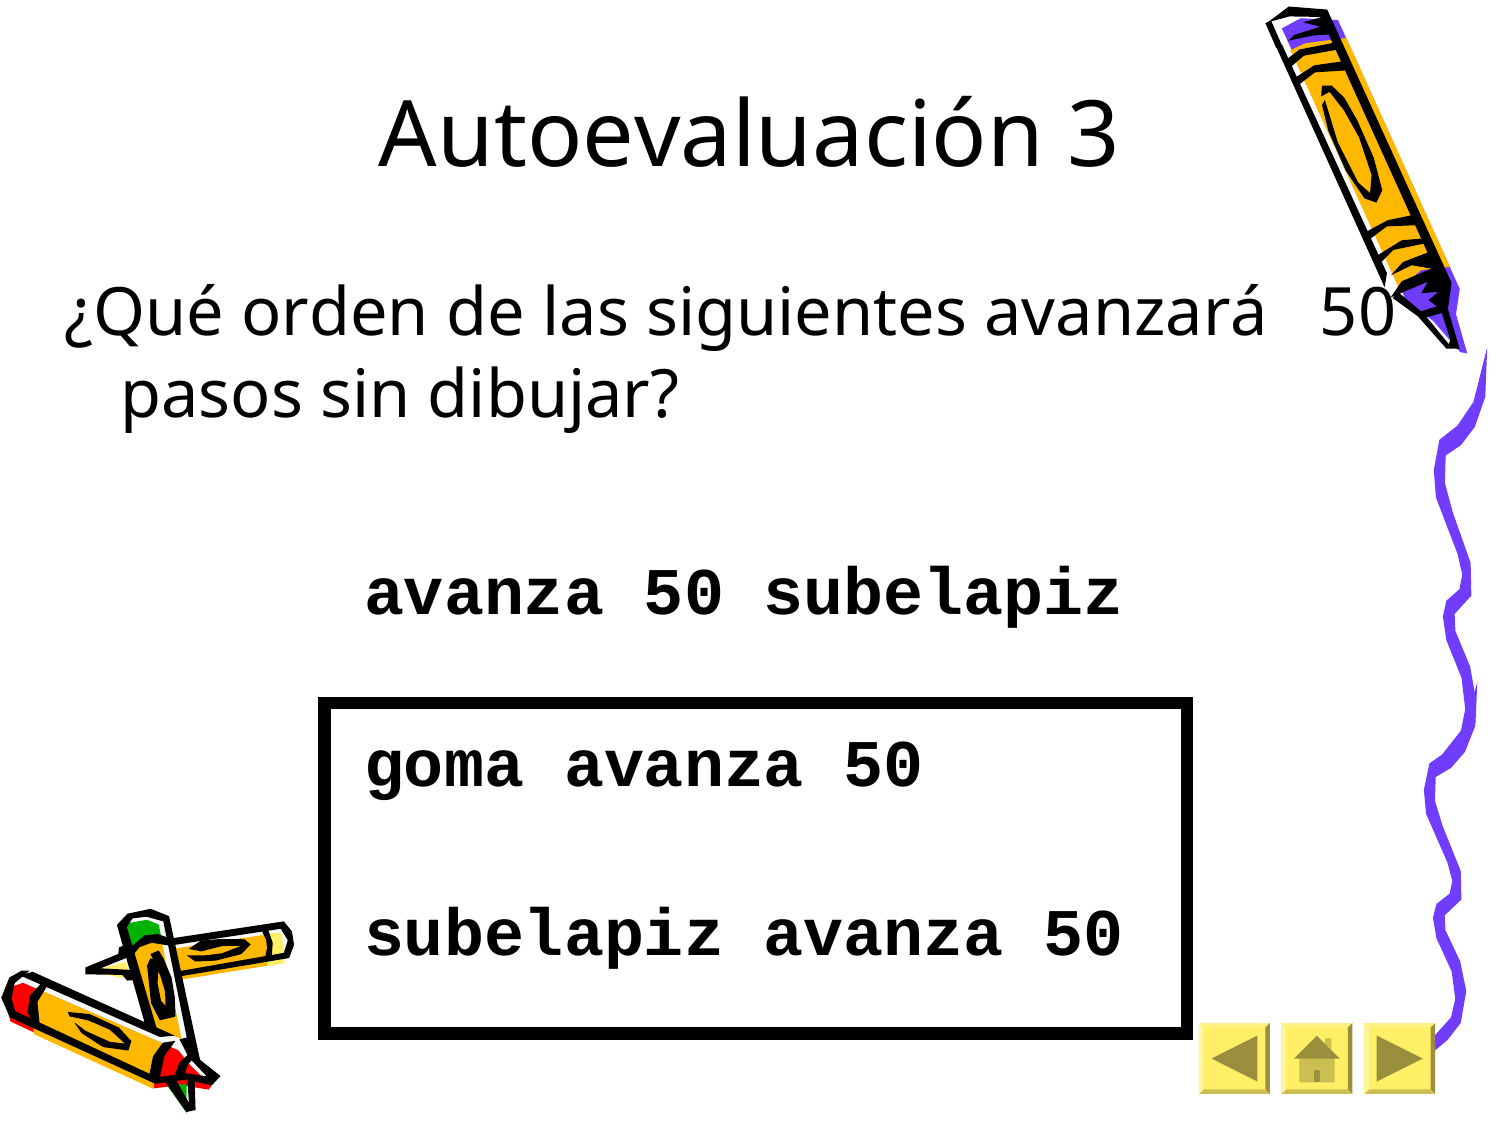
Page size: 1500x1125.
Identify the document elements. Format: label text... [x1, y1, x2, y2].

list ¿Qué orden de las siguientes avanzará 50 pasos sin dibujar? avanza 50 subelapiz goma avanza 50 subelapiz avanza 50 [331, 709, 1181, 997]
text_box [1200, 1023, 1270, 1094]
text_box [1283, 1023, 1353, 1094]
text_box [1366, 1023, 1436, 1094]
list ¿Qué orden de las siguientes avanzará 50 pasos sin dibujar? avanza 50 subelapiz goma avanza 50 subelapiz avanza 50 [49, 262, 1459, 997]
title Autoevaluación 3 [49, 37, 1451, 225]
